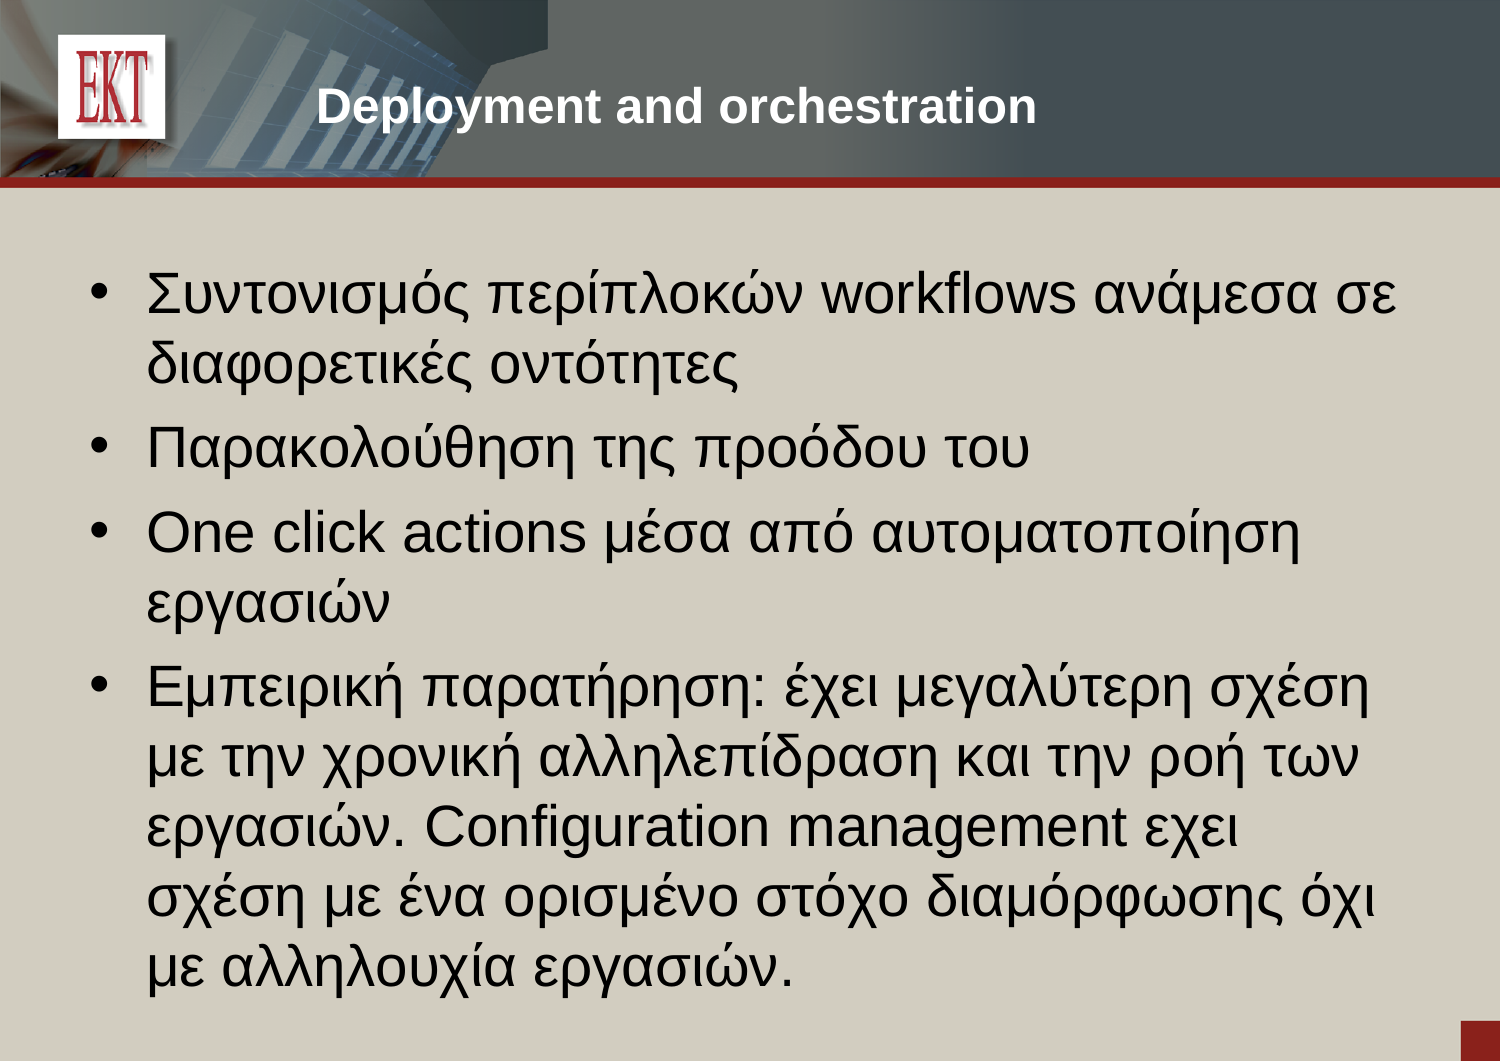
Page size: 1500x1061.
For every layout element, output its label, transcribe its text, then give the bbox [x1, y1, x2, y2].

picture [0, 0, 1500, 1061]
list Συντονισμός περίπλοκών workflows ανάμεσα σε διαφορετικές οντότητες Παρακολούθηση της προόδου του One click actions μέσα από αυτοματοποίηση εργασιών Εμπειρική παρατήρηση: έχει μεγαλύτερη σχέση με την χρονική αλληλεπίδραση και την ροή των εργασιών. Configuration management εχει σχέση με ένα ορισμένο στόχο διαμόρφωσης όχι με αλληλουχία εργασιών. [75, 247, 1426, 1007]
title Deployment and orchestration [301, 42, 1426, 165]
